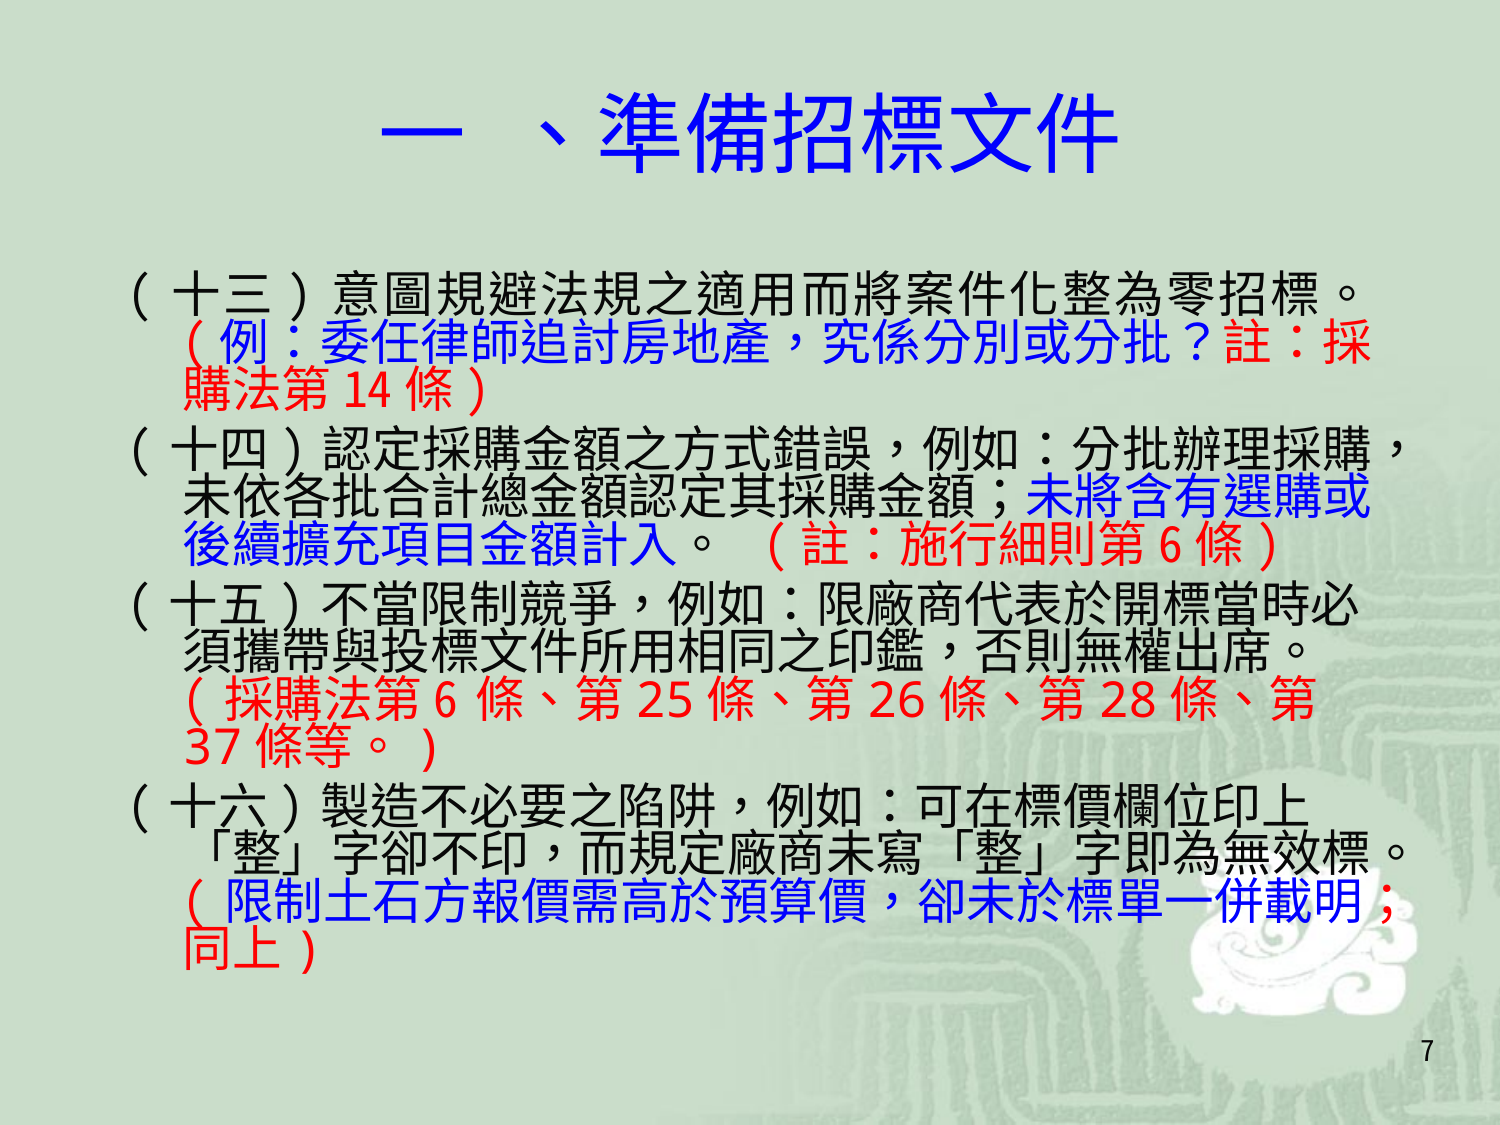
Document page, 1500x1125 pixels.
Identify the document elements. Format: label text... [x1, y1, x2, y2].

title 一 、準備招標文件 [49, 37, 1451, 225]
picture [0, 0, 1500, 1125]
list (十三)意圖規避法規之適用而將案件化整為零招標。 (例：委任律師追討房地產，究係分別或分批？註：採購法第14條) (十四)認定採購金額之方式錯誤，例如：分批辦理採購，未依各批合計總金額認定其採購金額；未將含有選購或後續擴充項目金額計入。 (註：施行細則第6條) (十五)不當限制競爭，例如：限廠商代表於開標當時必須攜帶與投標文件所用相同之印鑑，否則無權出席。(採購法第6條、第25條、第26條、第28條、第37條等。) (十六)製造不必要之陷阱，例如：可在標價欄位印上「整」字卻不印，而規定廠商未寫「整」字即為無效標。(限制土石方報價需高於預算價，卻未於標單一併載明；同上) [112, 267, 1388, 1003]
text_box <編號> [1074, 1024, 1451, 1103]
